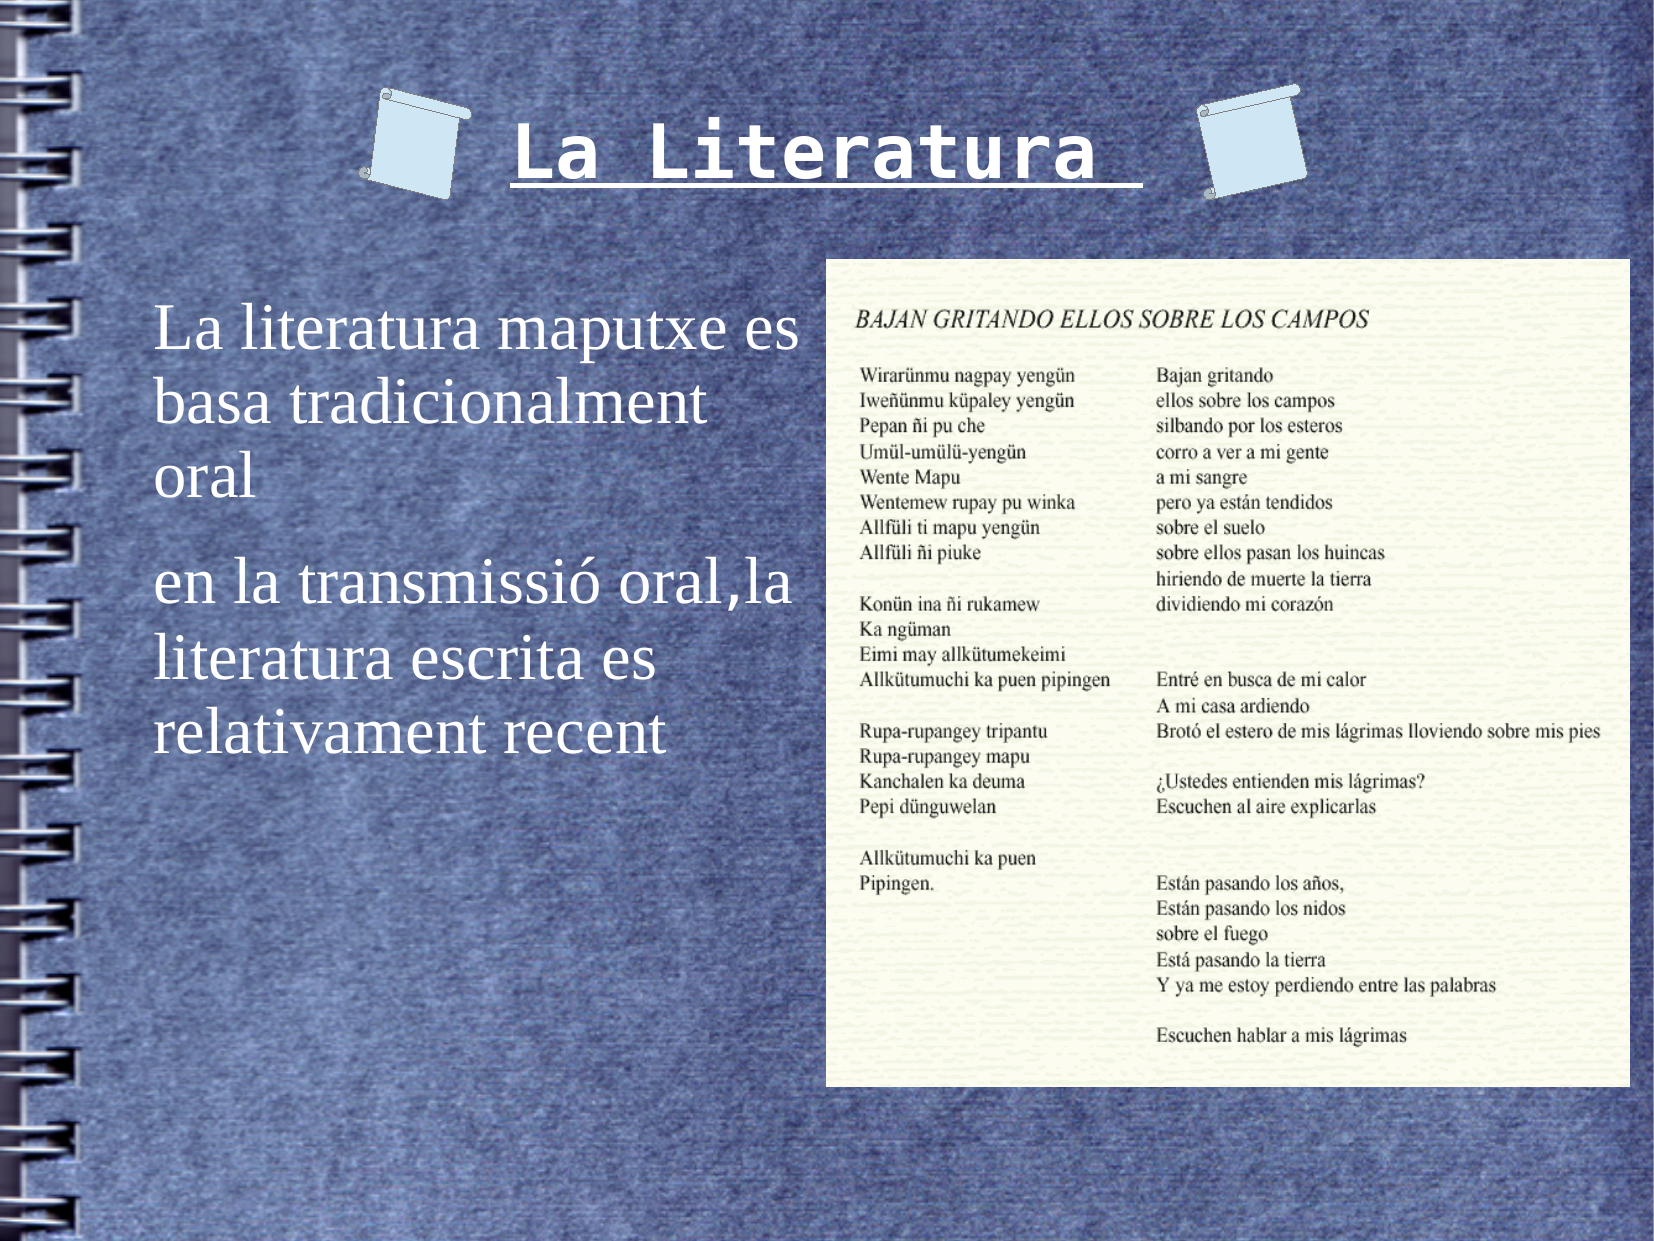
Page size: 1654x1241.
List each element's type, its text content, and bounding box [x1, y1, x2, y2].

list La literatura maputxe es basa tradicionalment oral en la transmissió oral,la literatura escrita es relativament recent [82, 290, 809, 1010]
text_box [358, 87, 472, 200]
text_box [1196, 83, 1308, 200]
title La Literatura [82, 49, 1571, 257]
picture [0, 0, 1654, 1241]
